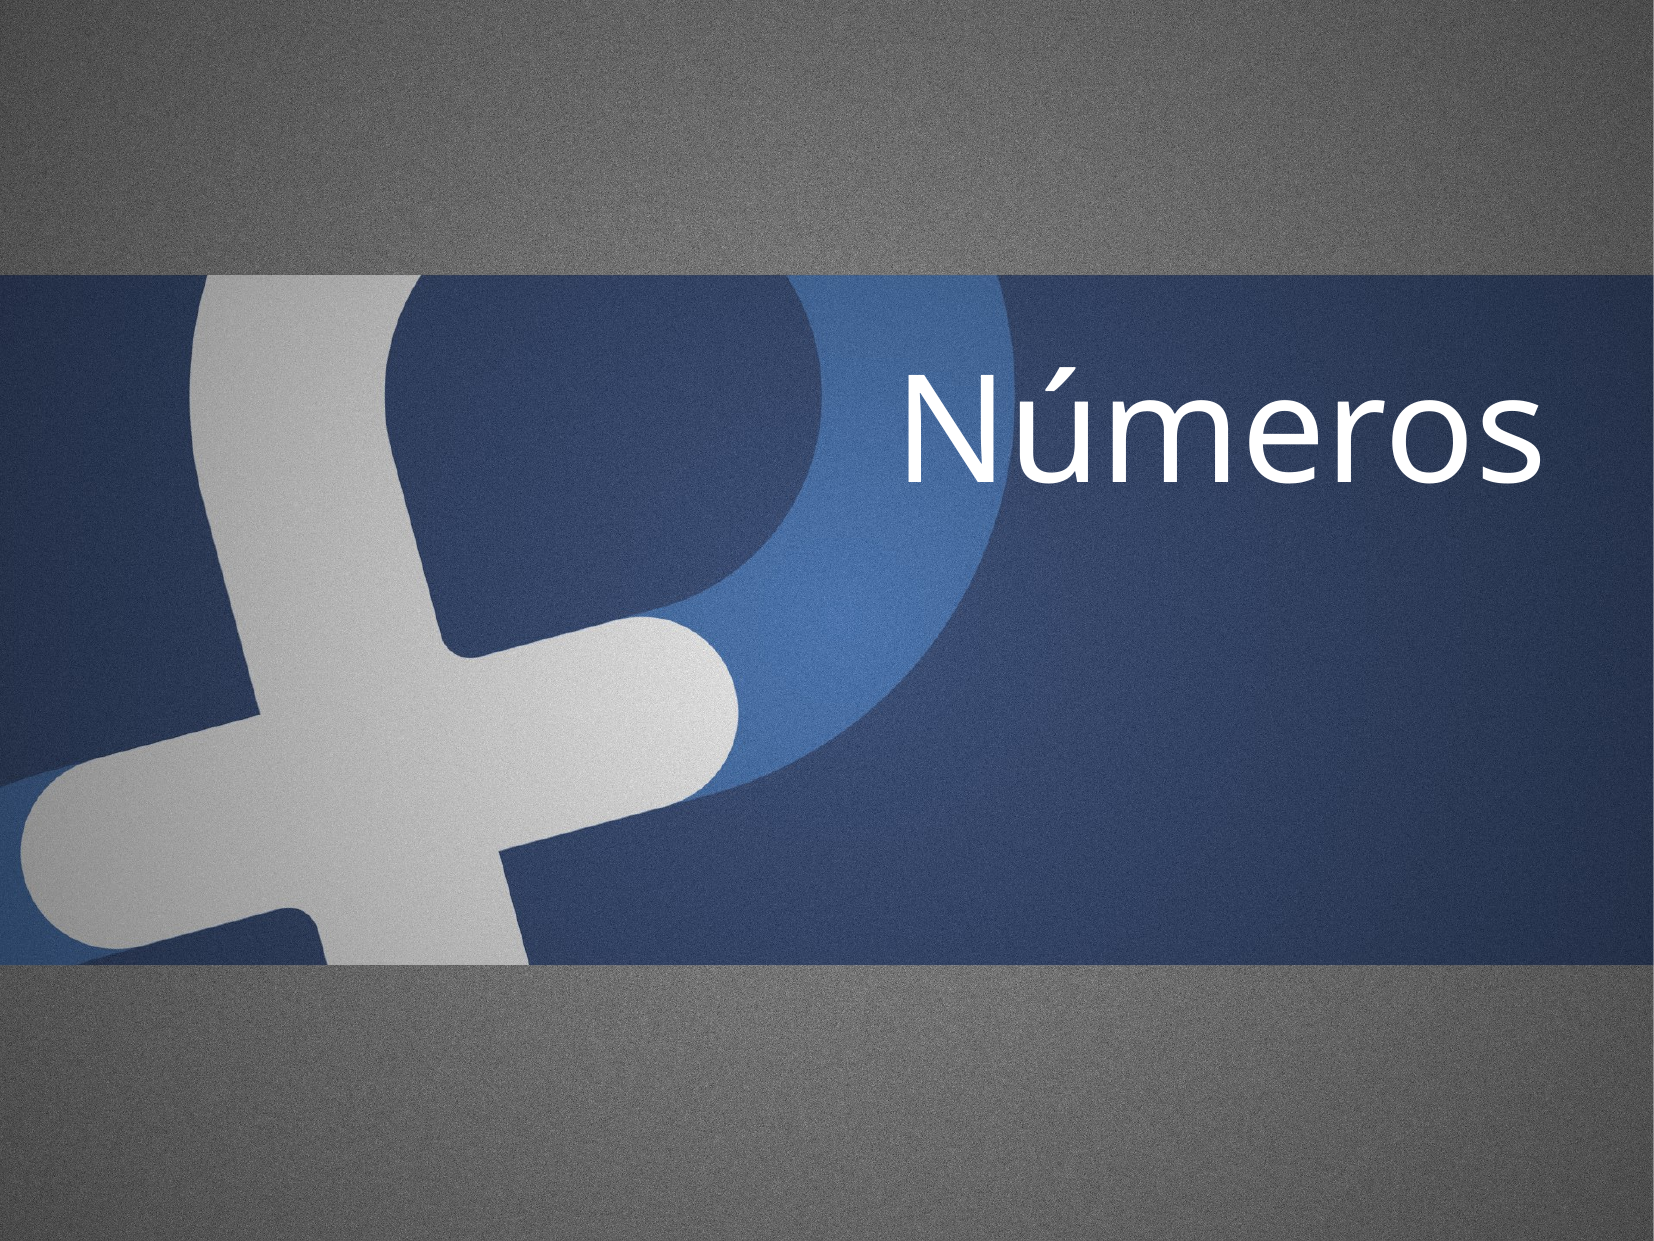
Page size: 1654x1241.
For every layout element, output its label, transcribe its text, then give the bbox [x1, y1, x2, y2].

text_box Números [447, 315, 1562, 654]
picture [0, 0, 1654, 1241]
